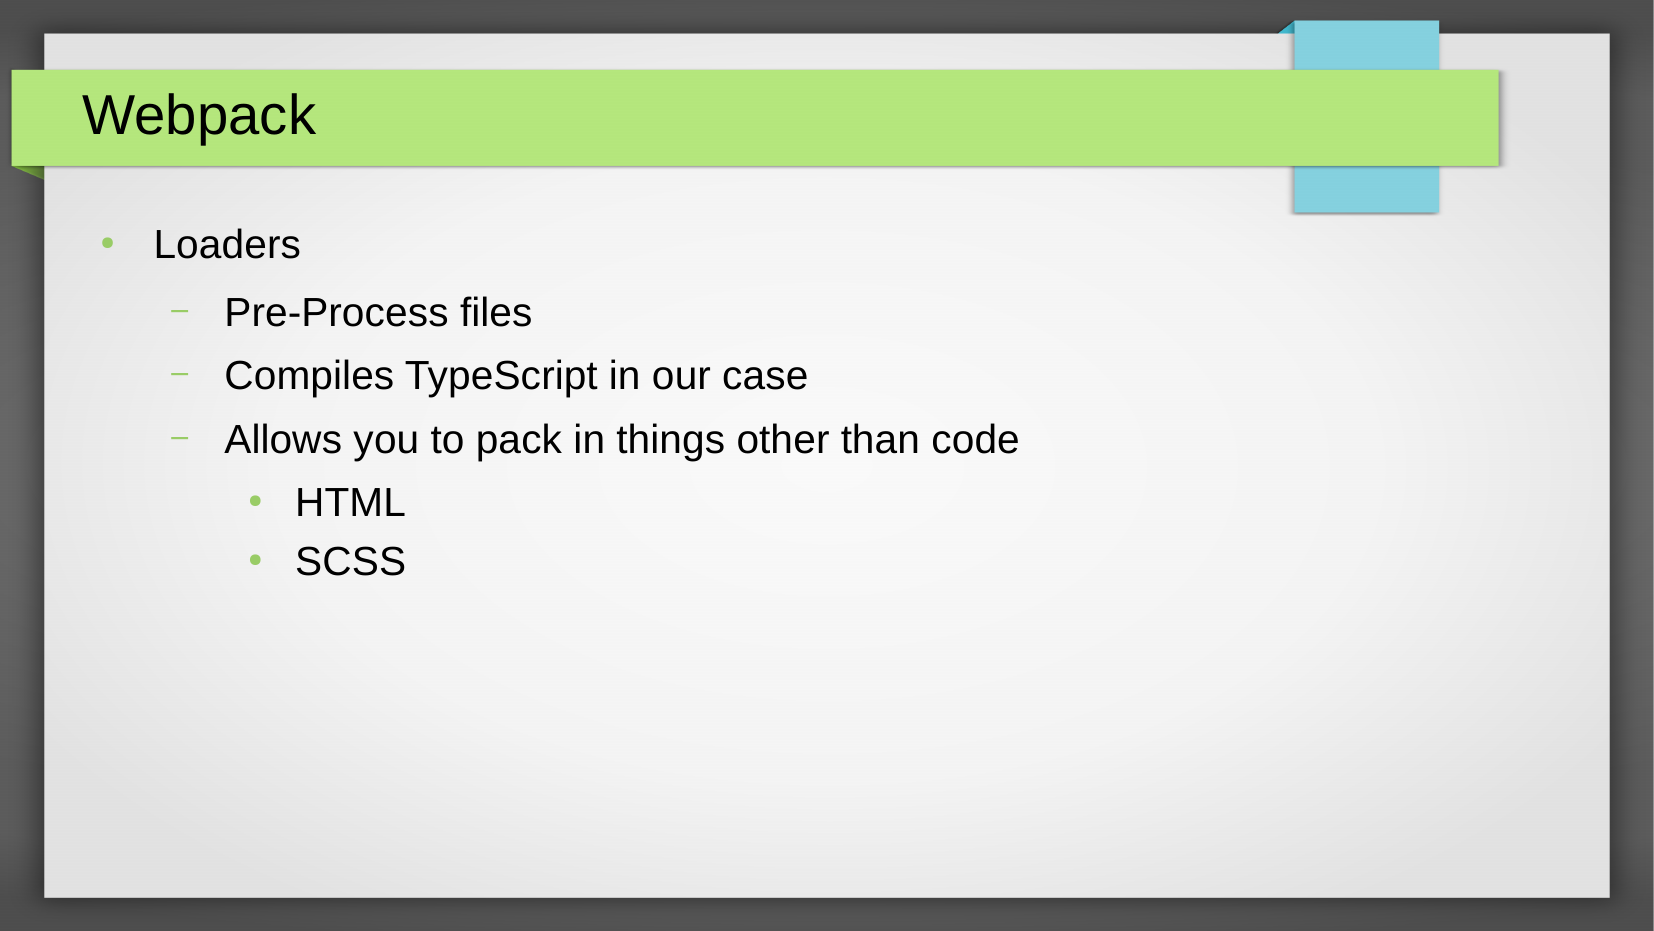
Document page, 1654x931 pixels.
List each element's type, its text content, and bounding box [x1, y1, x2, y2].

list Loaders Pre-Process files Compiles TypeScript in our case Allows you to pack in things other than code HTML SCSS [82, 221, 1571, 761]
picture [0, 0, 1654, 931]
title Webpack [82, 70, 1264, 160]
